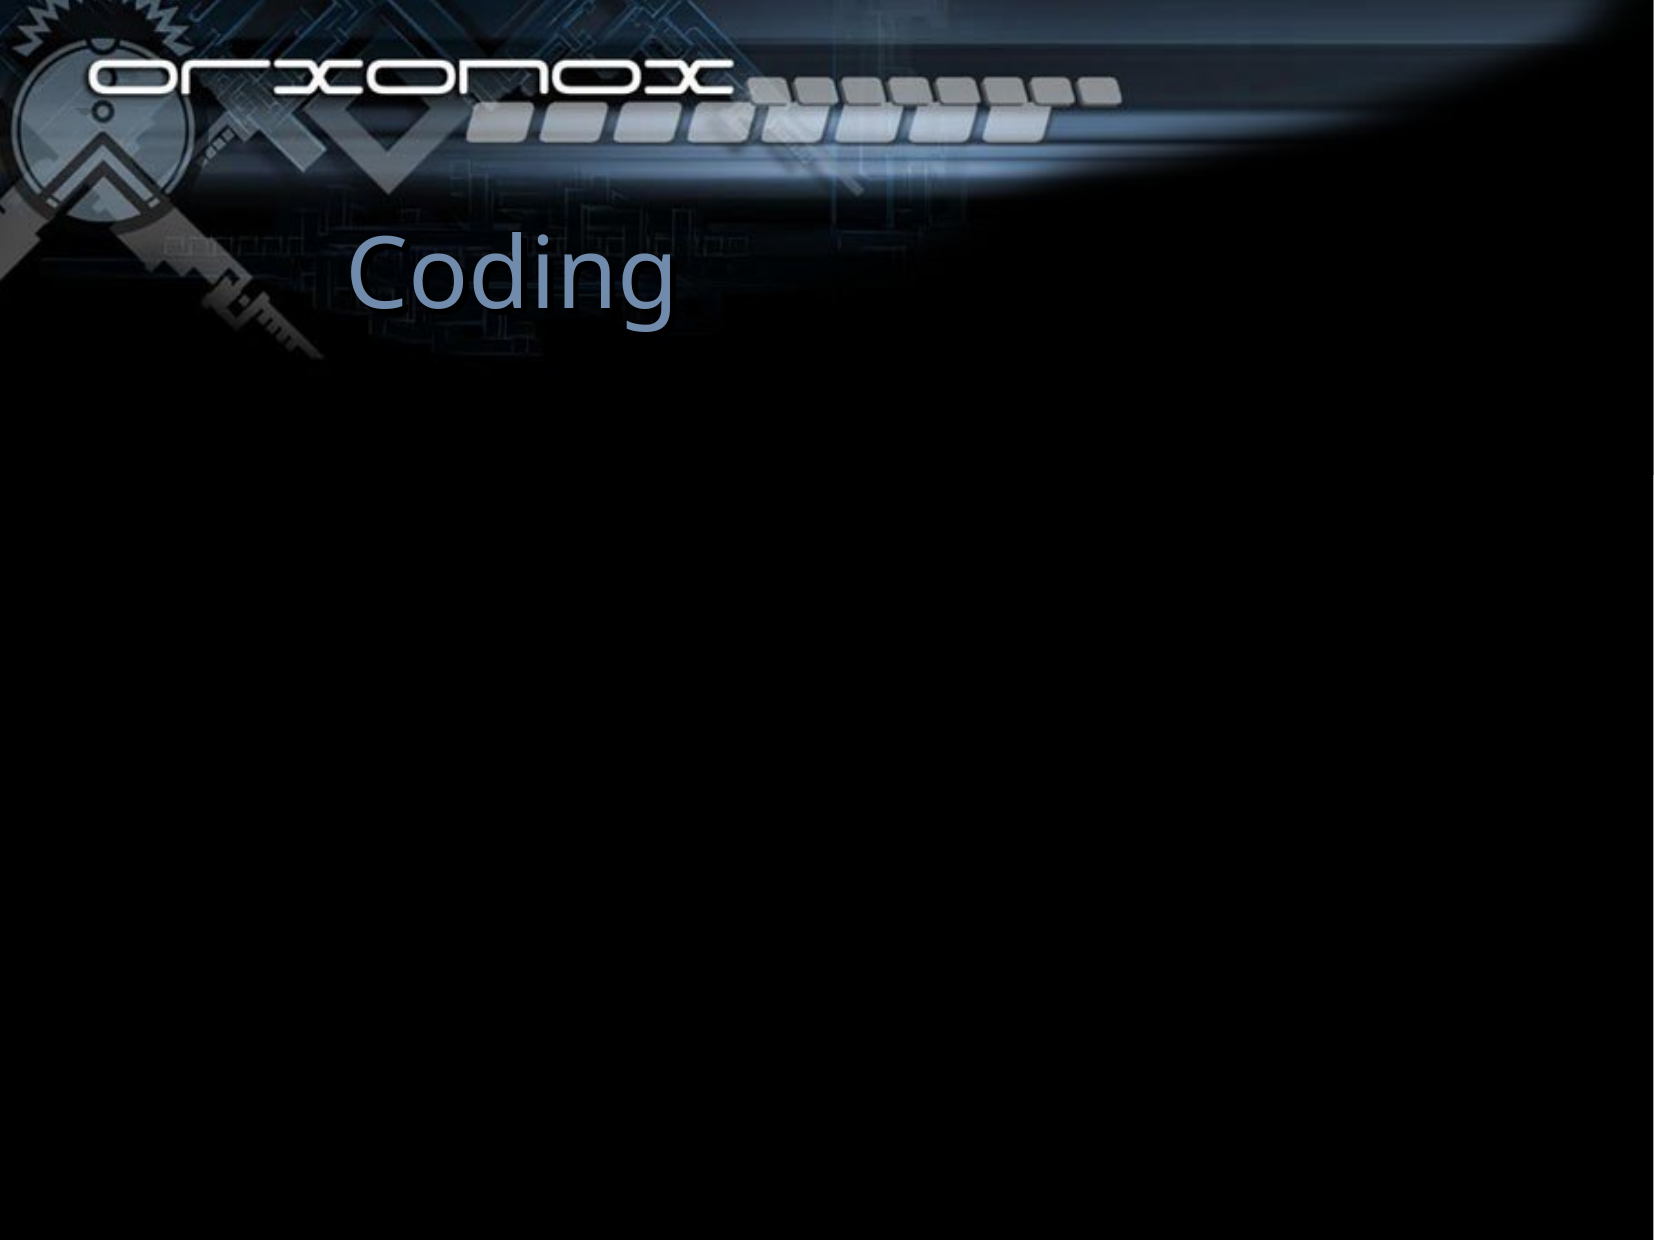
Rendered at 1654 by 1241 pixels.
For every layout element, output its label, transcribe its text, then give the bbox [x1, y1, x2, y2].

picture [0, 0, 1654, 475]
text_box Coding [330, 194, 1306, 344]
